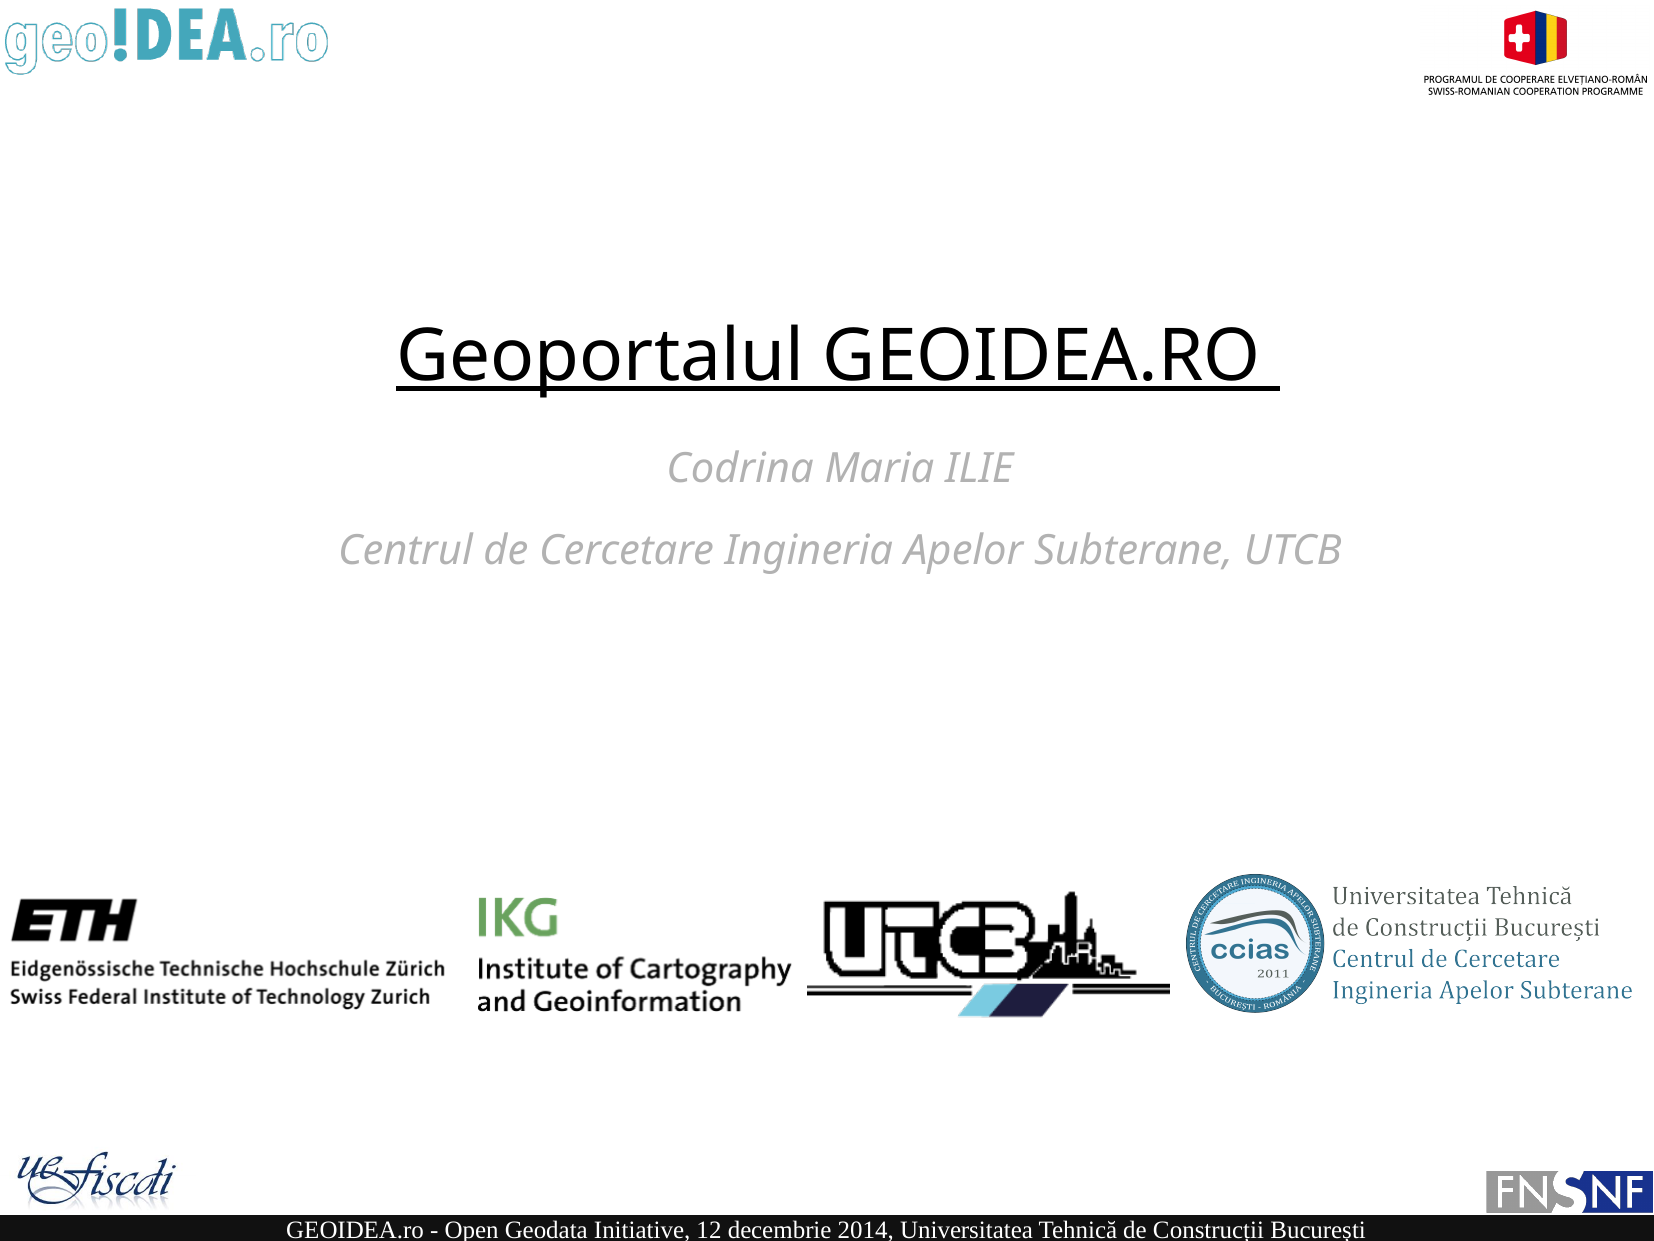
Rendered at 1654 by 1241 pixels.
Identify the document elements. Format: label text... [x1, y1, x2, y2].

picture [1420, 5, 1650, 99]
picture [1485, 1169, 1654, 1215]
picture [0, 1139, 196, 1213]
picture [1182, 865, 1633, 1063]
picture [1, 5, 331, 78]
text_box Codrina Maria ILIE Centrul de Cercetare Ingineria Apelor Subterane, UTCB [90, 430, 1591, 706]
title Geoportalul GEOIDEA.RO [309, 271, 1367, 430]
picture [807, 852, 1170, 1034]
picture [477, 897, 795, 1014]
picture [9, 897, 446, 1011]
